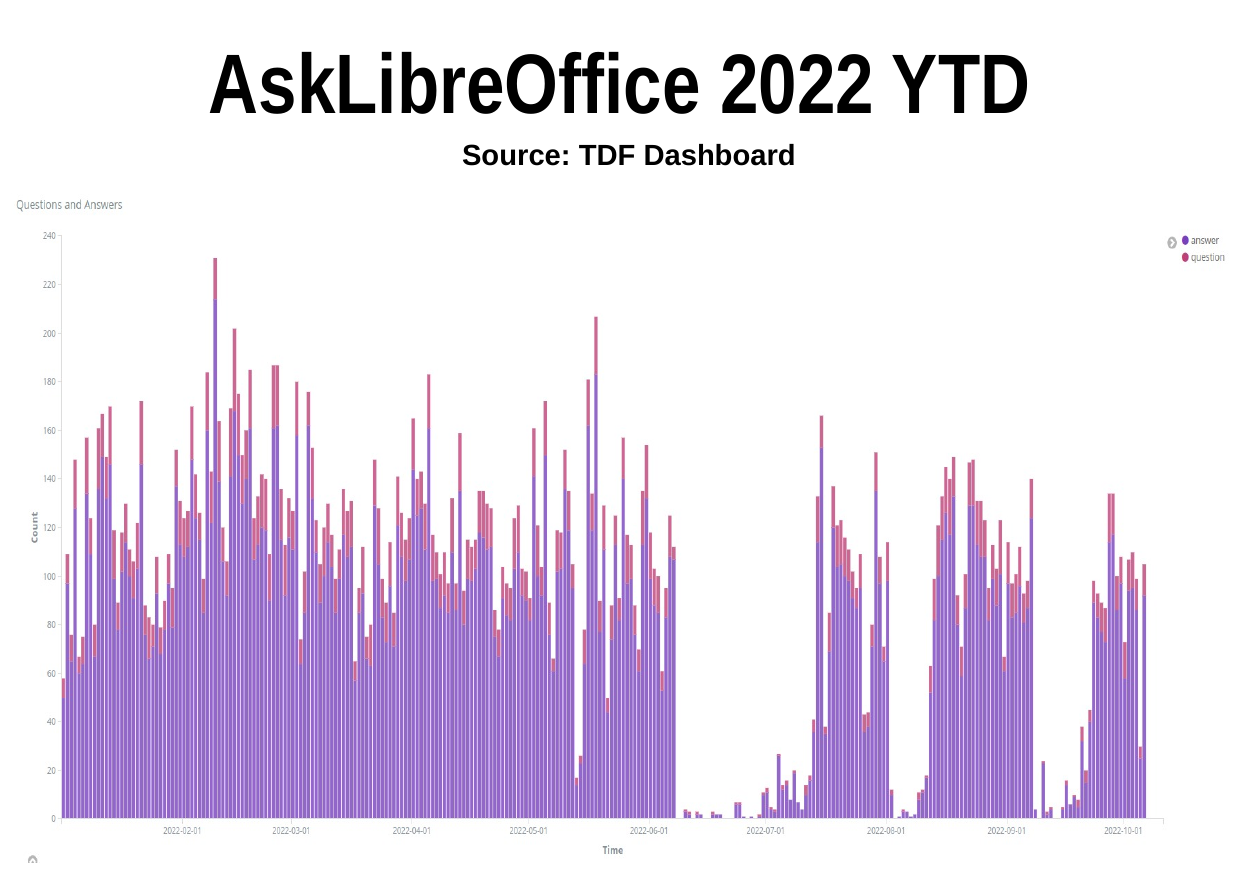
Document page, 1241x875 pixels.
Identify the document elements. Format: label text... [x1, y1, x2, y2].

picture [11, 193, 1229, 863]
text_box Source: TDF Dashboard [447, 131, 812, 185]
title AskLibreOffice 2022 YTD [11, 12, 1229, 155]
